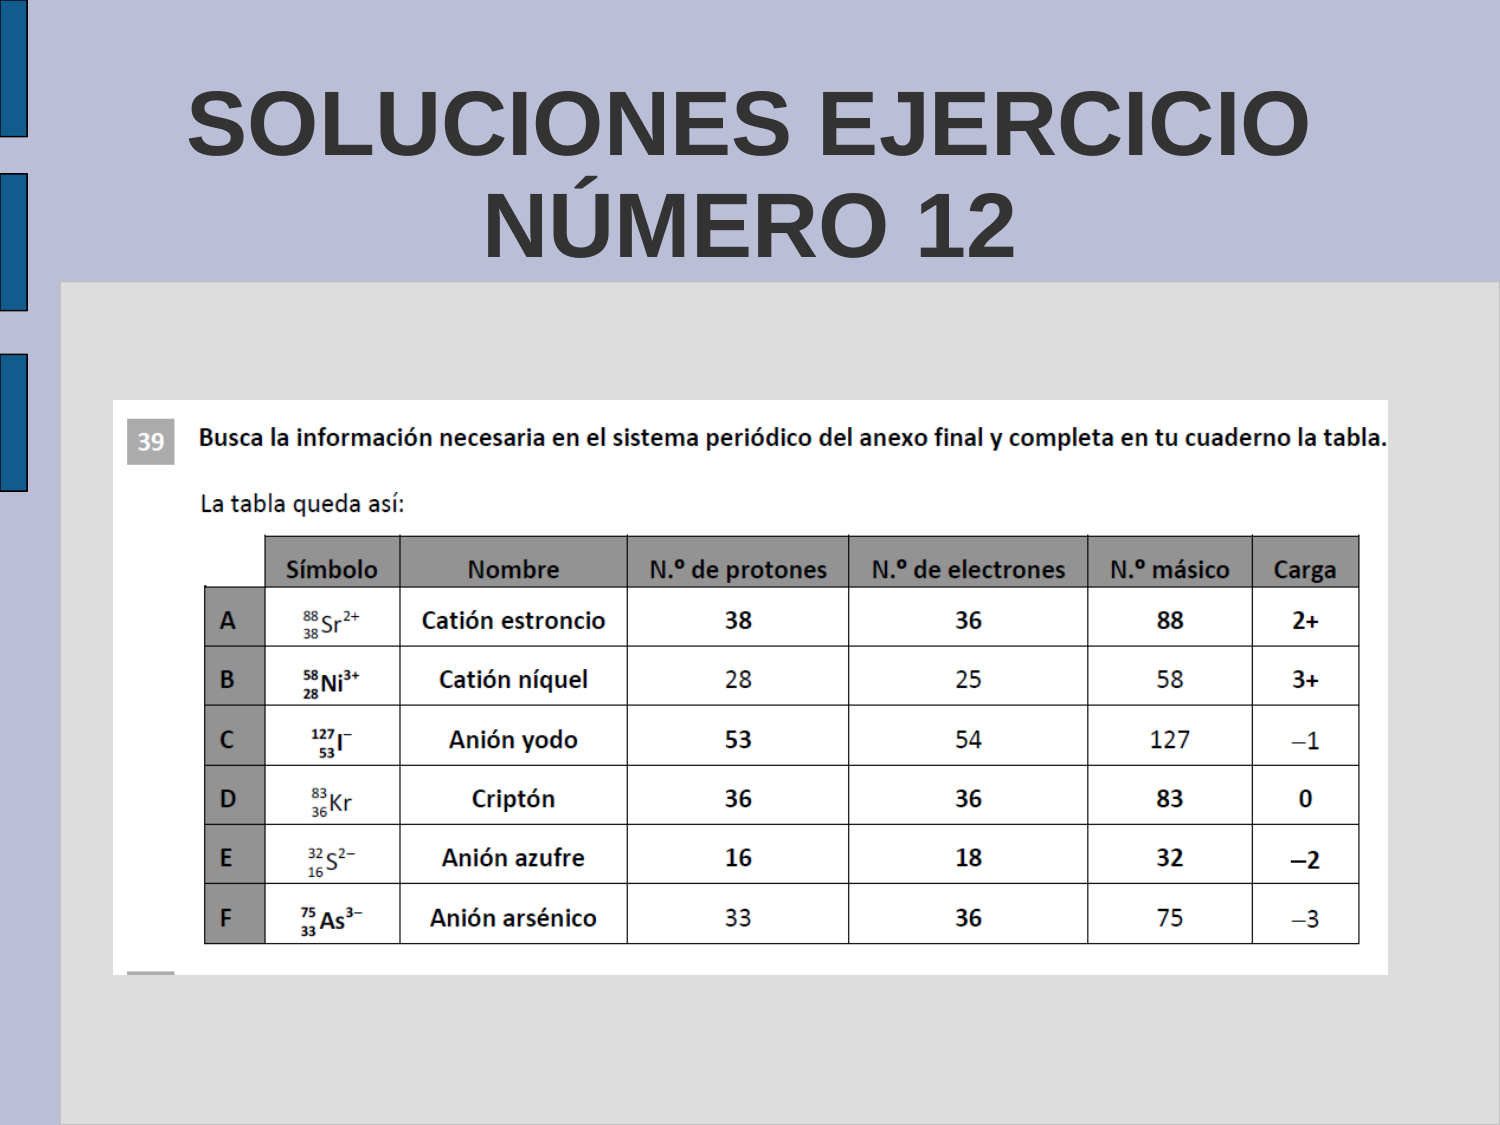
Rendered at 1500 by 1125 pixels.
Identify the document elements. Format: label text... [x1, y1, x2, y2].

title SOLUCIONES EJERCICIO NÚMERO 12 [110, 73, 1391, 279]
picture [113, 400, 1388, 975]
